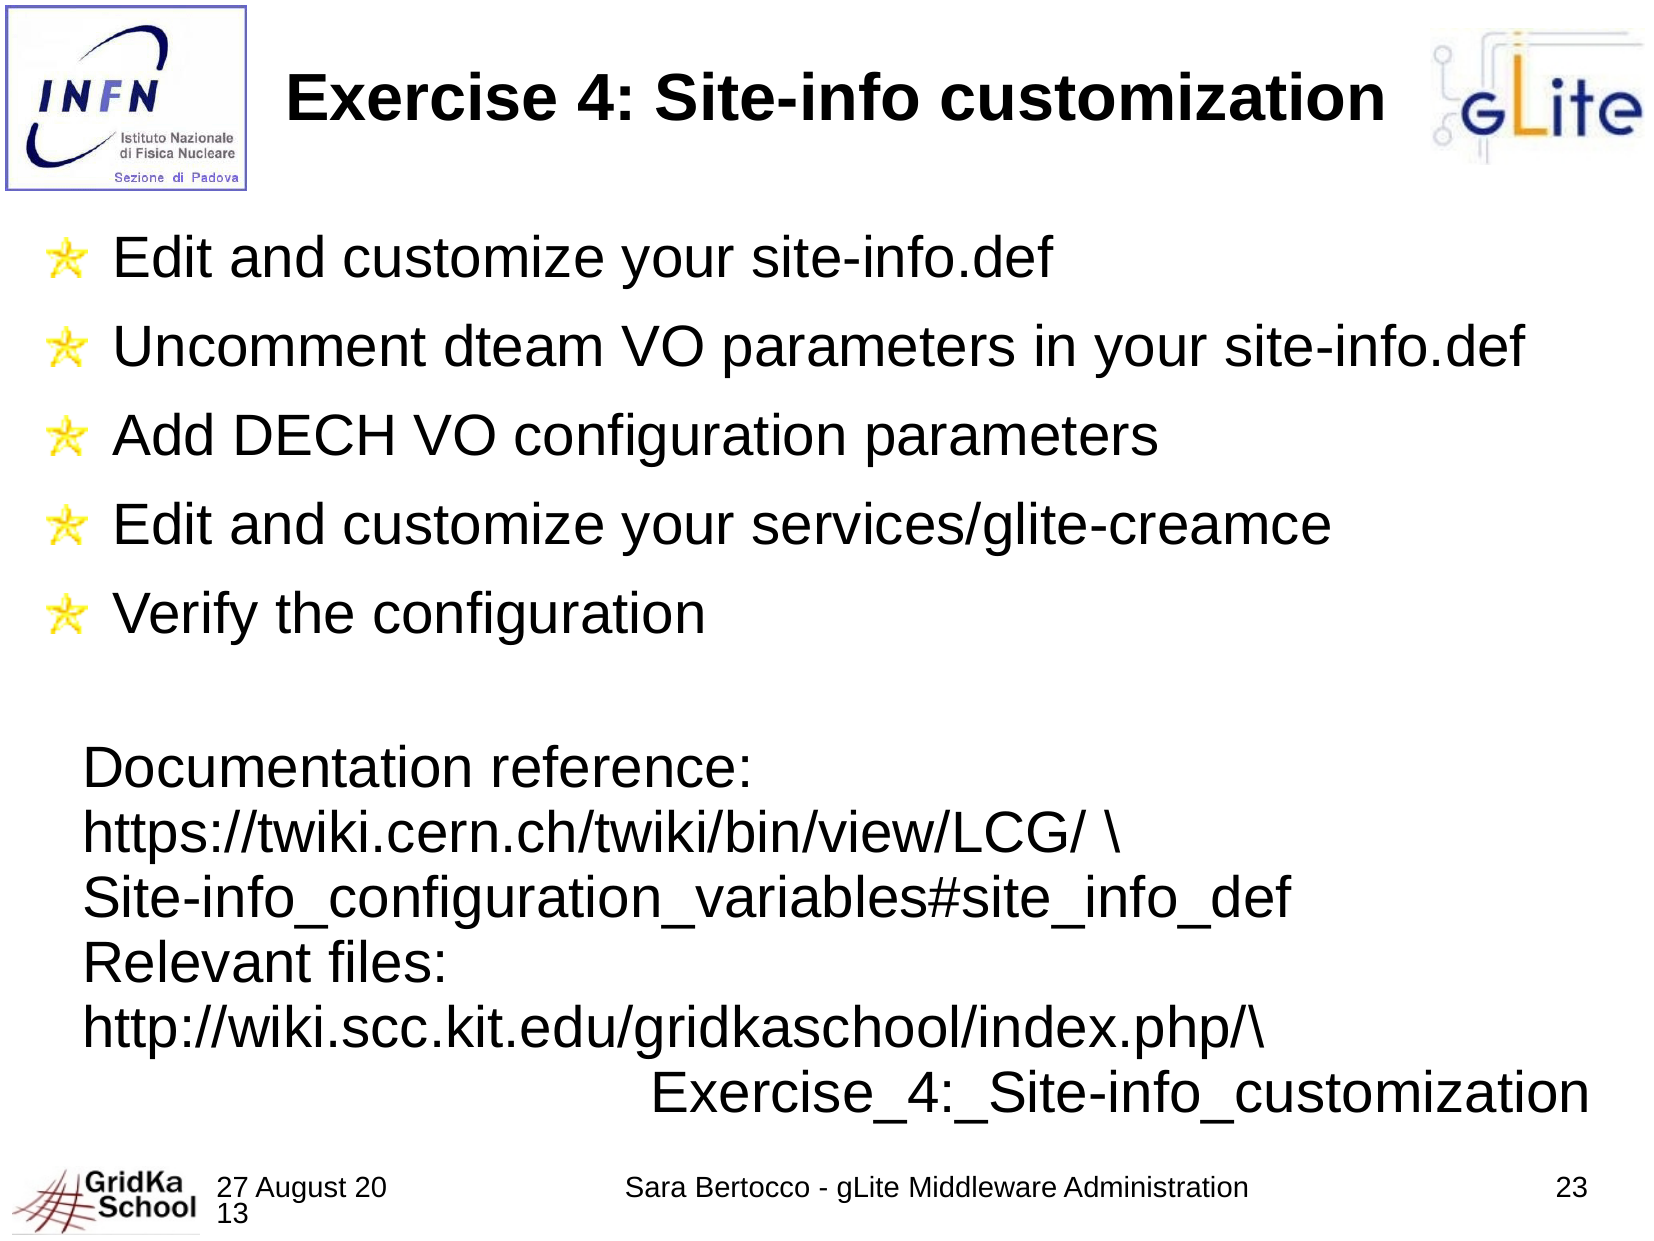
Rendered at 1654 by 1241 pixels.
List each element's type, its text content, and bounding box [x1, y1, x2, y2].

picture [1430, 28, 1645, 165]
picture [12, 1166, 200, 1235]
title Exercise 4: Site-info customization [247, 9, 1645, 186]
picture [5, 5, 247, 191]
text_box Edit and customize your site-info.def Uncomment dteam VO parameters in your site-info.def Add DECH VO configuration parameters Edit and customize your services/glite-creamce Verify the configuration Documentation reference: https://twiki.cern.ch/twiki/bin/view/LCG/ \ Site-info_configuration_variables#site_info_def Relevant files: http://wiki.scc.kit.edu/gridkaschool/index.php/\ Exercise_4:_Site-info_customization [31, 217, 1608, 1133]
